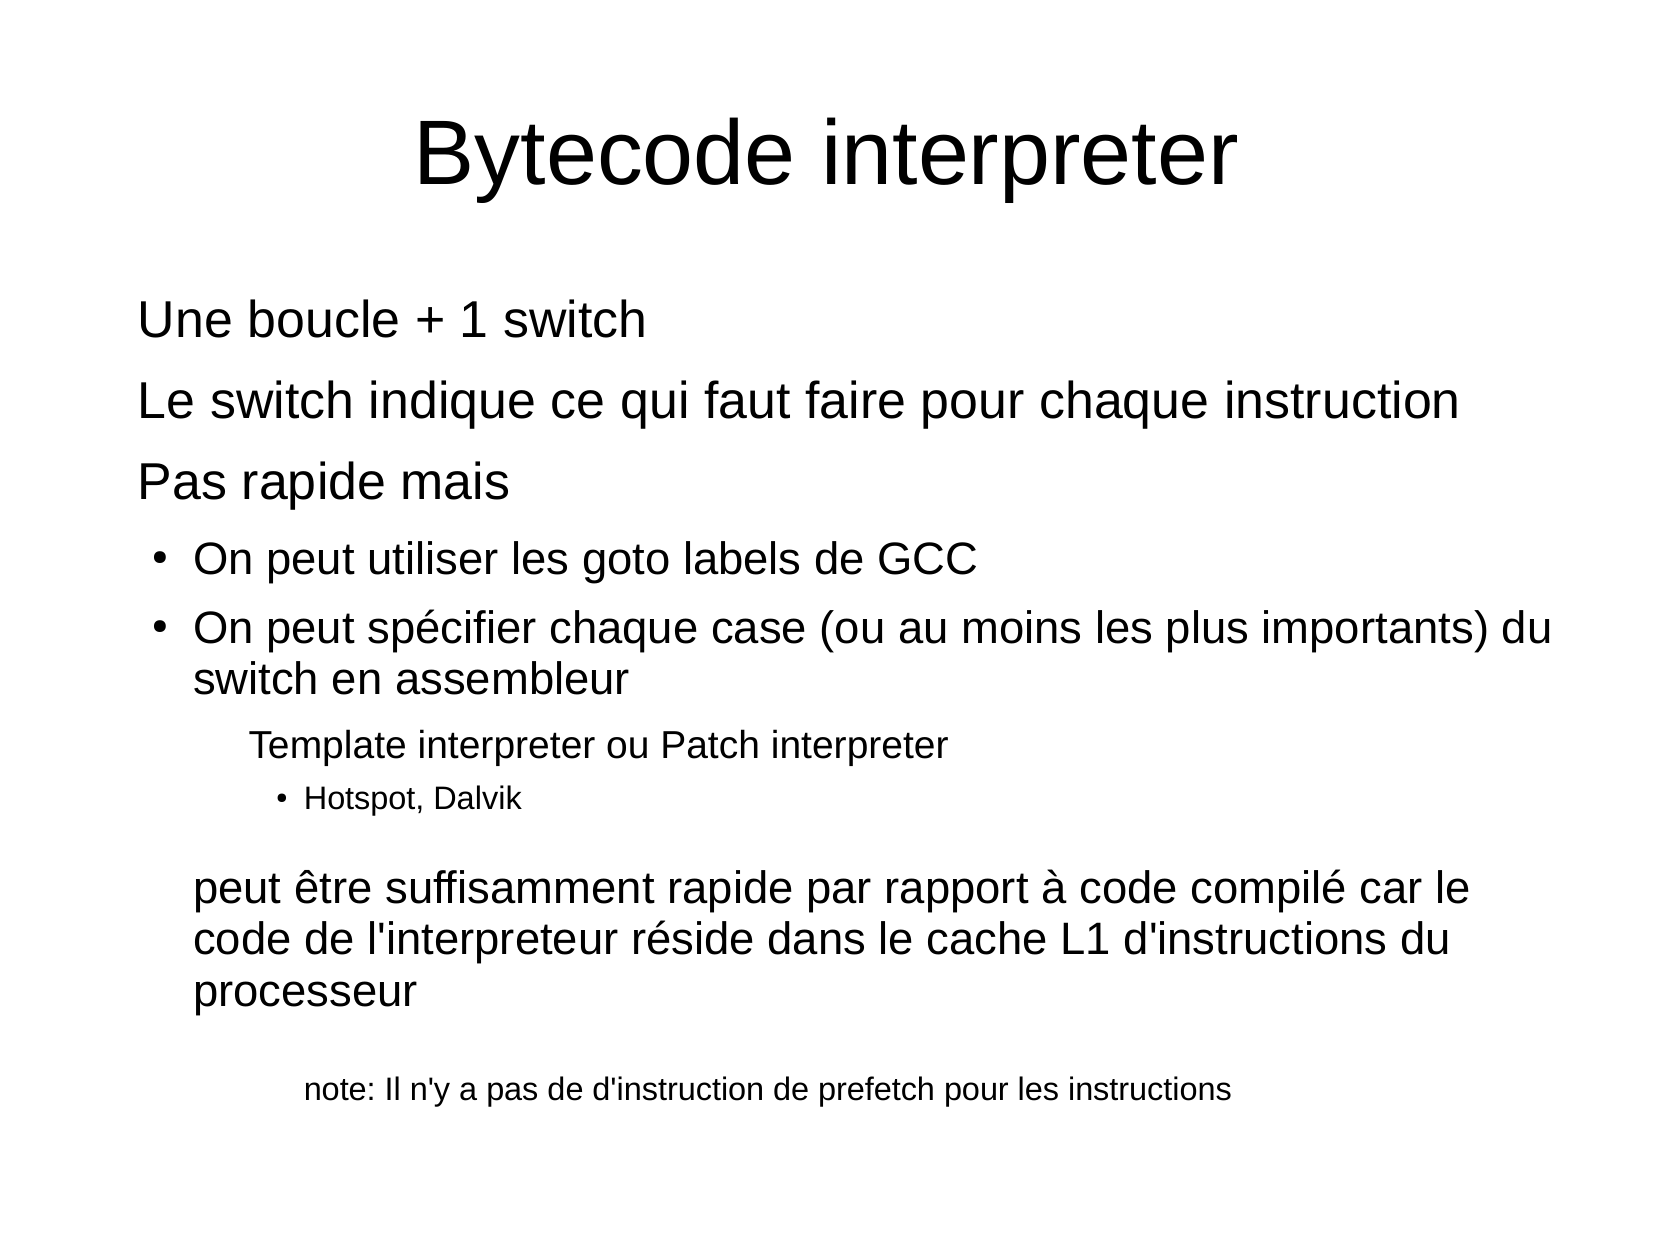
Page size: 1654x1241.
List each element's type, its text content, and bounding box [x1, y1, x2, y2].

list Une boucle + 1 switch Le switch indique ce qui faut faire pour chaque instruction Pas rapide mais On peut utiliser les goto labels de GCC On peut spécifier chaque case (ou au moins les plus importants) du switch en assembleur Template interpreter ou Patch interpreter Hotspot, Dalvik peut être suffisamment rapide par rapport à code compilé car le code de l'interpreteur réside dans le cache L1 d'instructions du processeur note: Il n'y a pas de d'instruction de prefetch pour les instructions [82, 290, 1571, 1109]
title Bytecode interpreter [82, 49, 1571, 257]
